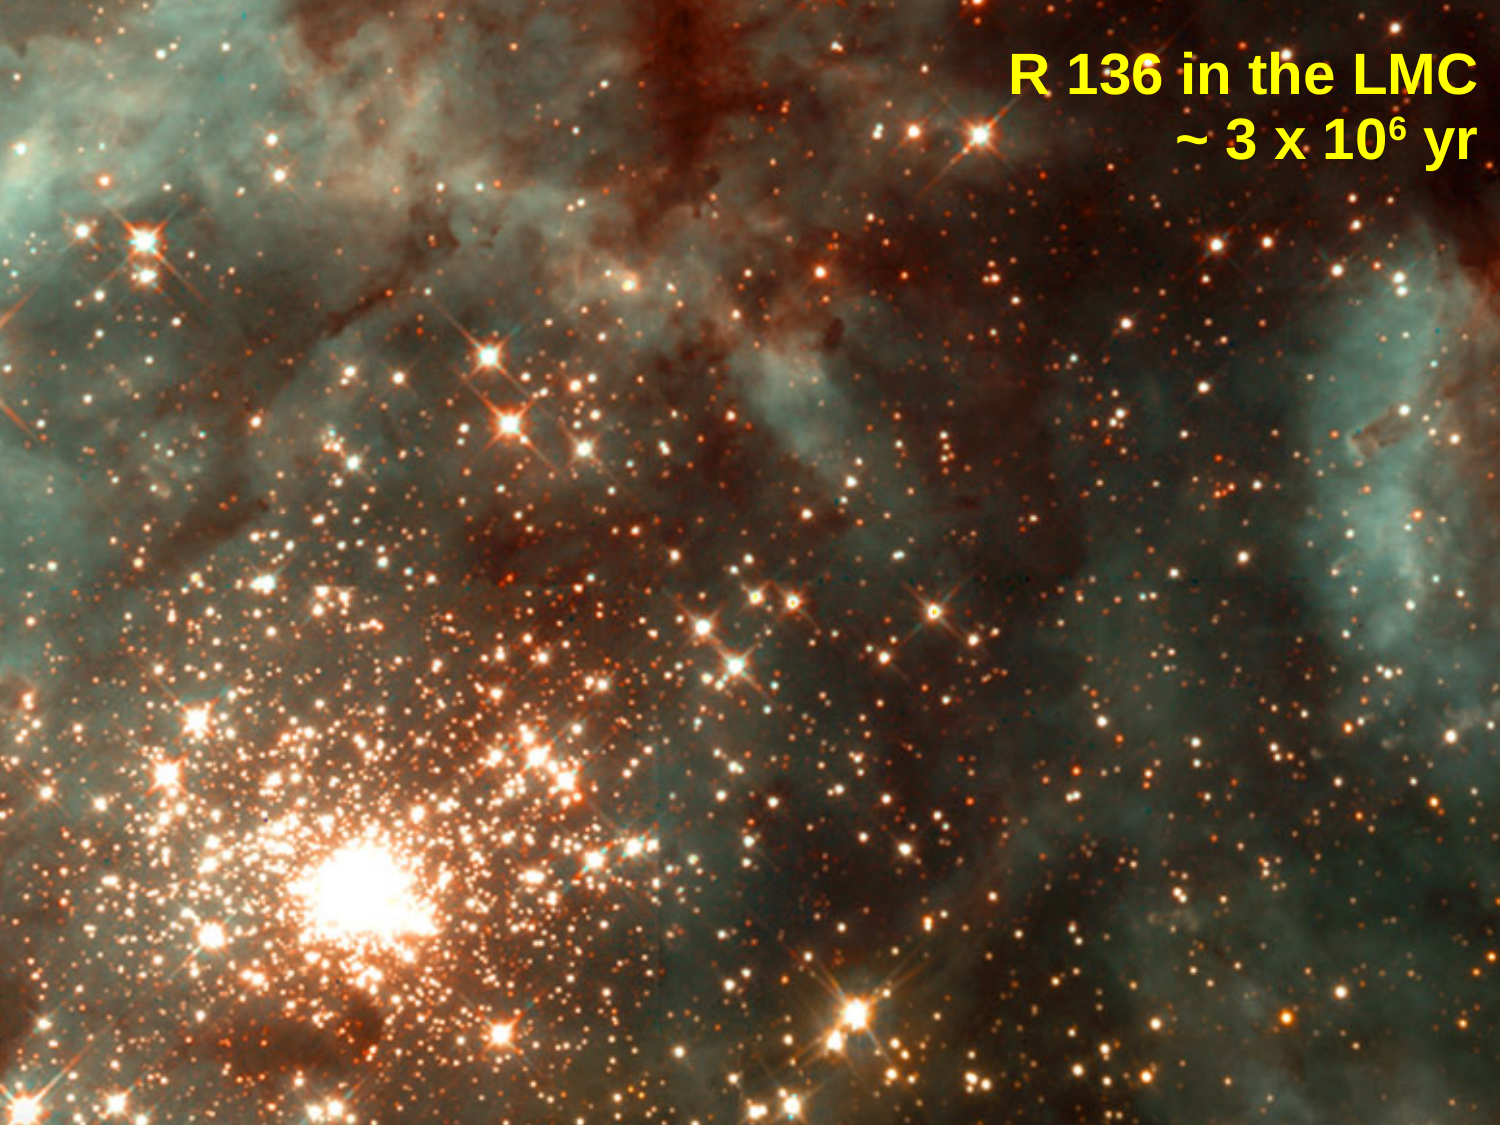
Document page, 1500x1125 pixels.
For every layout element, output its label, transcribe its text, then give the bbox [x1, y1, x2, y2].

picture [0, 0, 1500, 1125]
text_box R 136 in the LMC ~ 3 x 106 yr [994, 34, 1494, 180]
